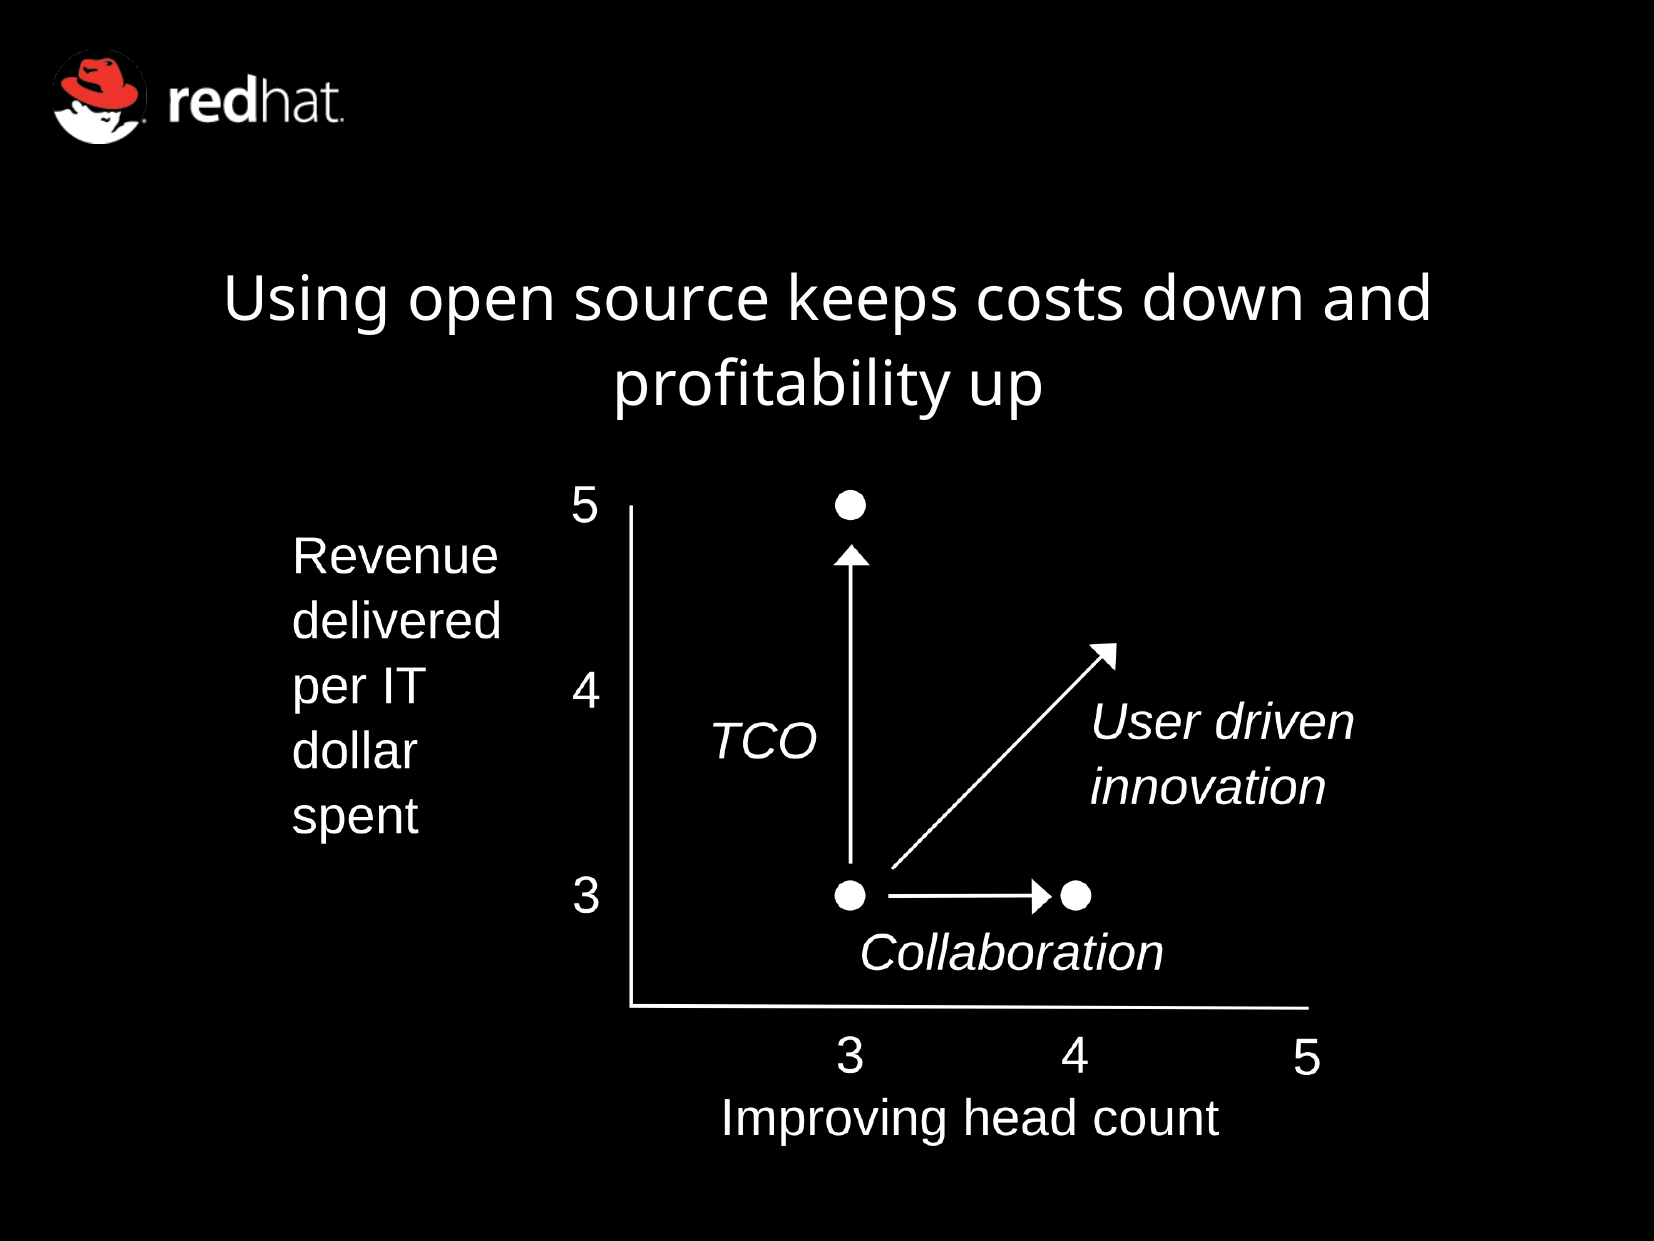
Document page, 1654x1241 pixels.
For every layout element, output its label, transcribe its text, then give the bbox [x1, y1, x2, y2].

text_box Using open source keeps costs down and profitability up [202, 253, 1456, 406]
picture [247, 448, 1415, 1154]
picture [52, 49, 345, 144]
